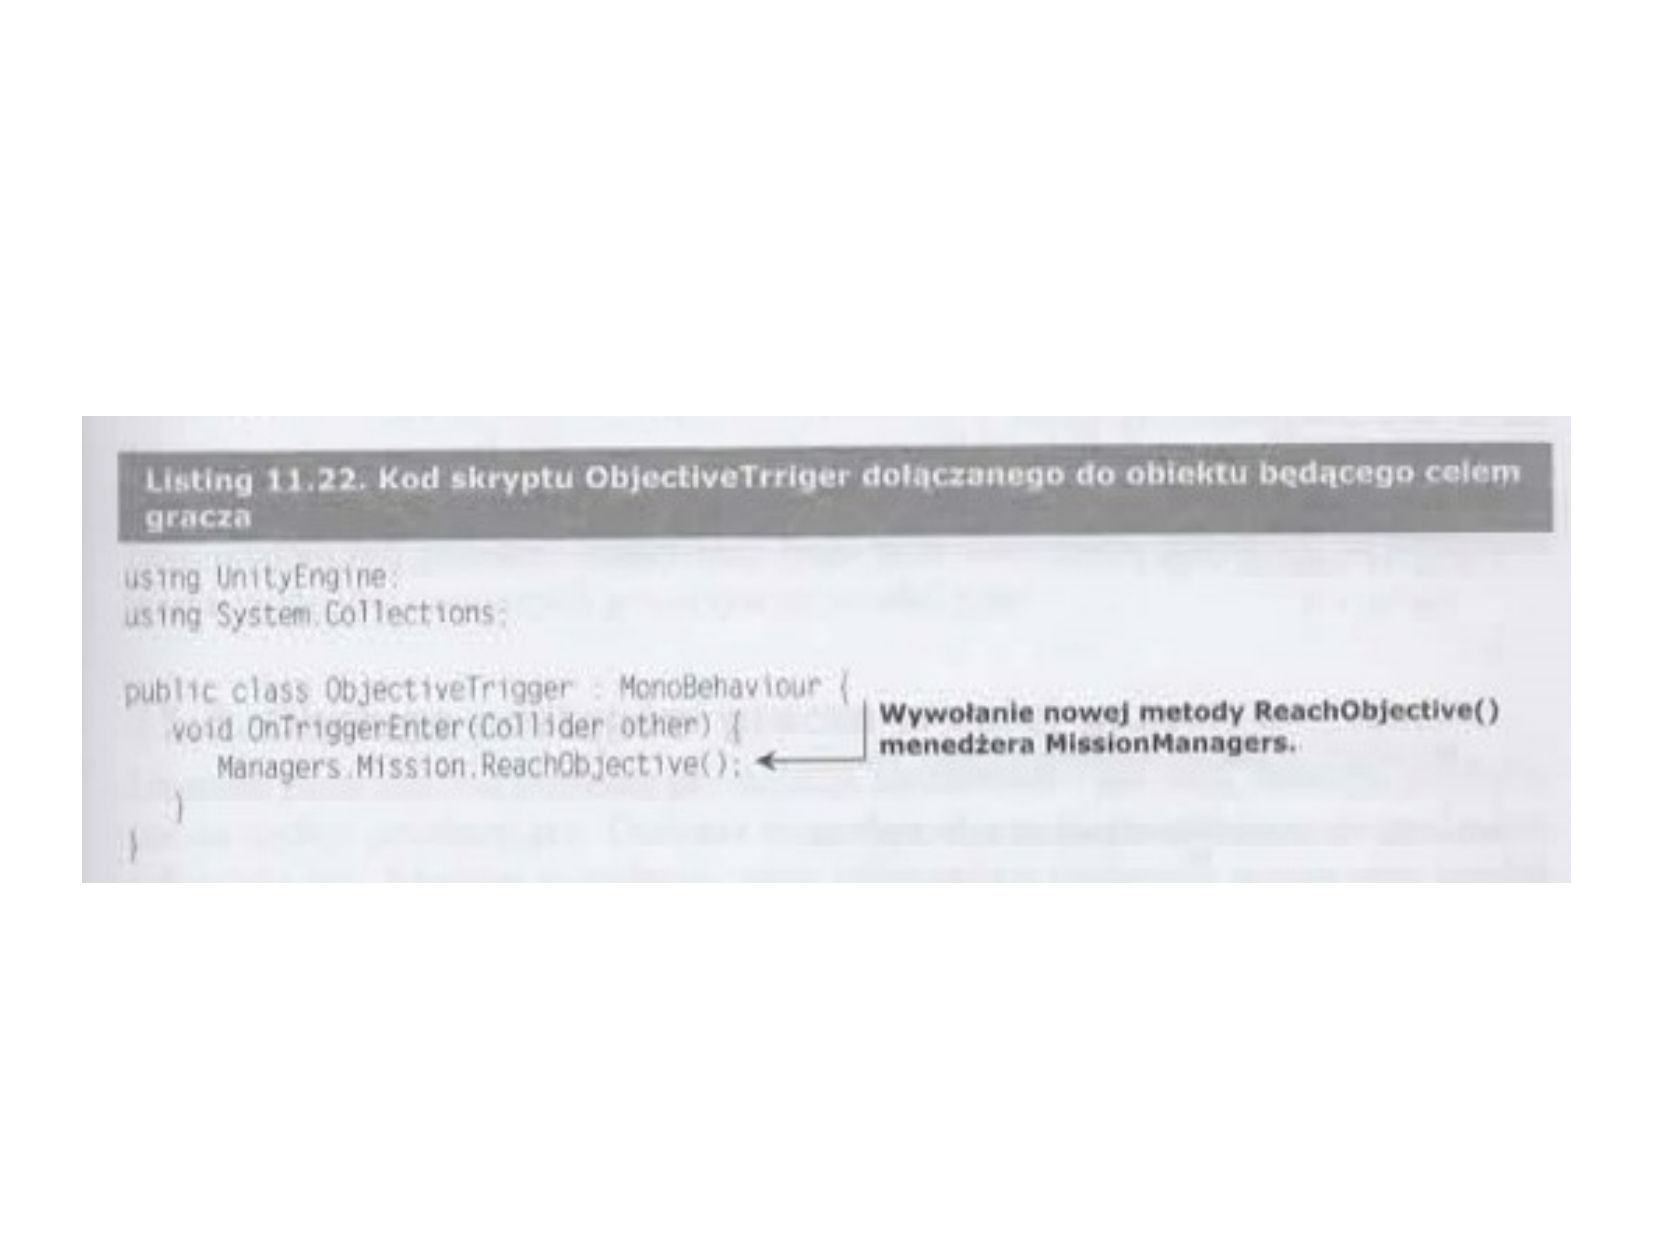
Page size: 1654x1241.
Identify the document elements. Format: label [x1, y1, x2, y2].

picture [82, 416, 1571, 883]
